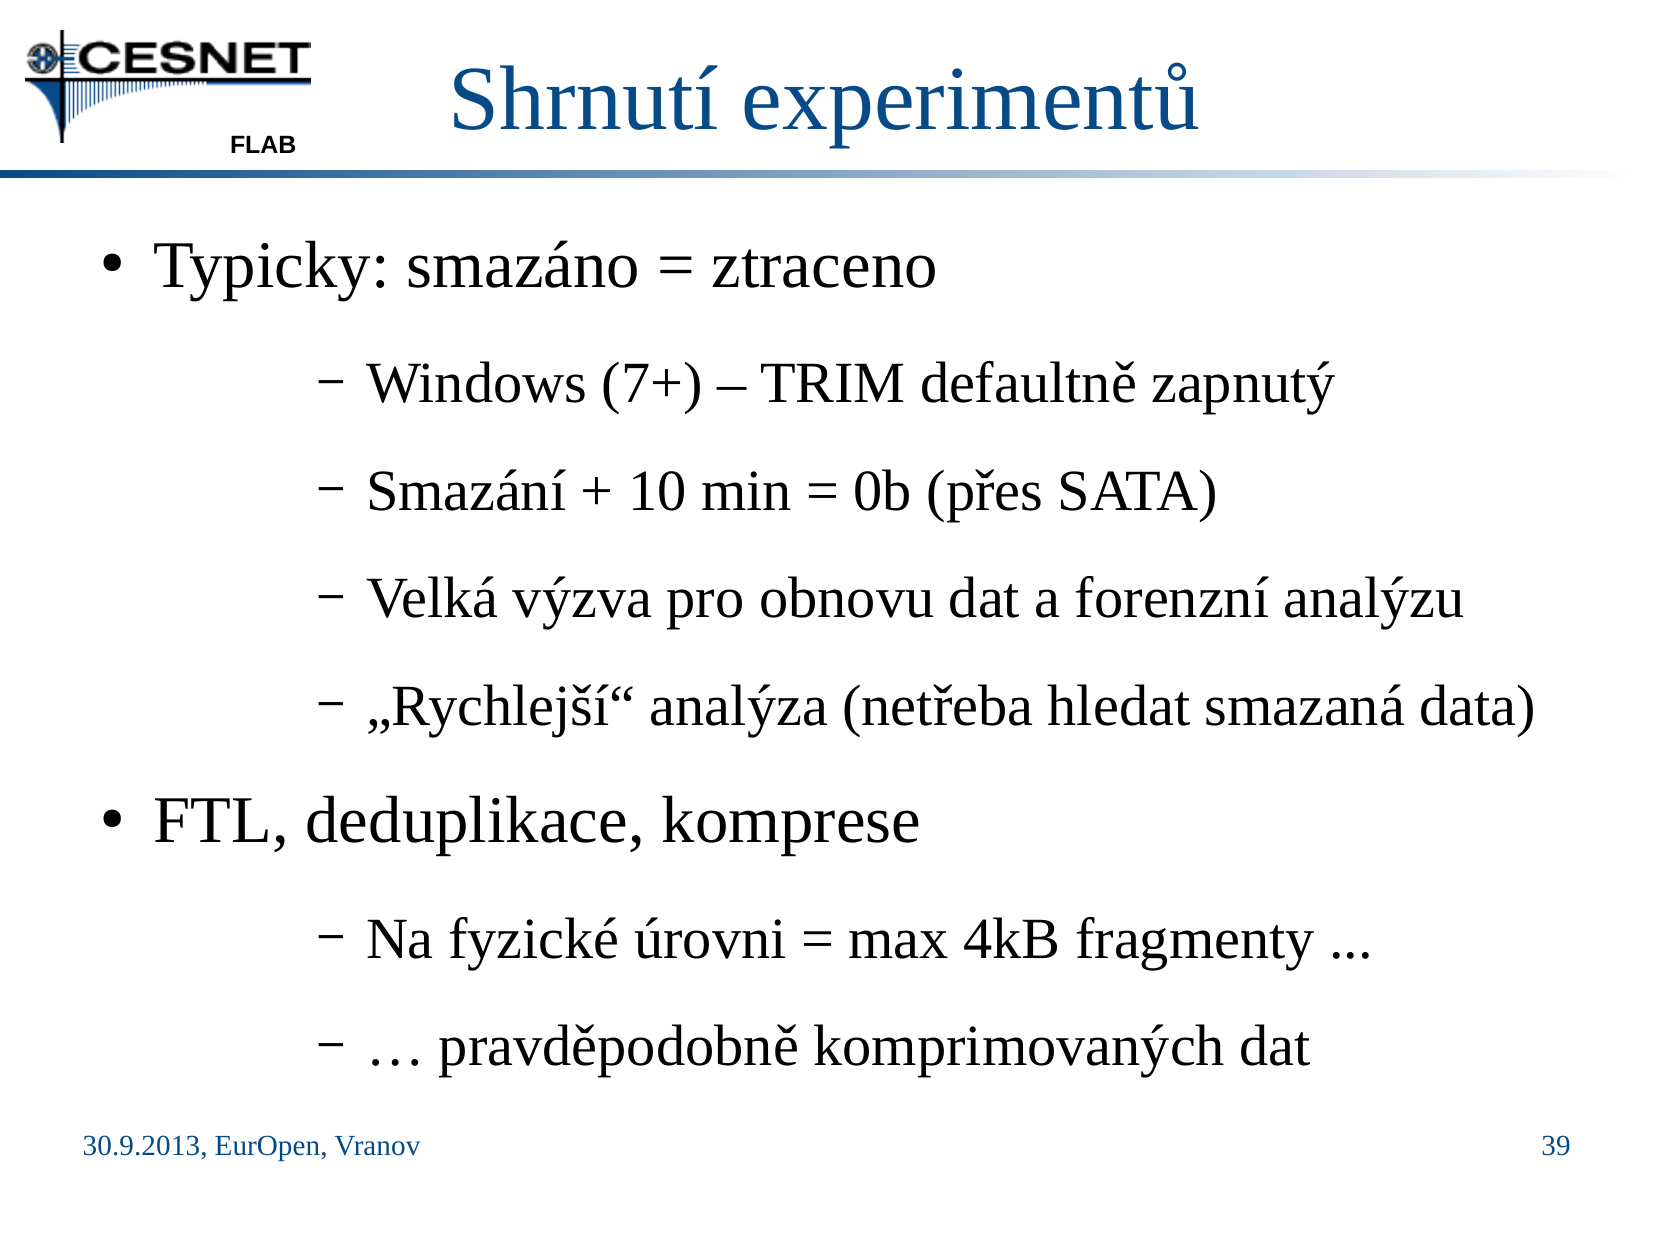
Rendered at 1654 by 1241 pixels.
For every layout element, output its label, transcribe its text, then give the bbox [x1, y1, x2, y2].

title Shrnutí experimentů [79, 47, 1571, 150]
list Typicky: smazáno = ztraceno Windows (7+) – TRIM defaultně zapnutý Smazání + 10 min = 0b (přes SATA) Velká výzva pro obnovu dat a forenzní analýzu „Rychlejší“ analýza (netřeba hledat smazaná data) FTL, deduplikace, komprese Na fyzické úrovni = max 4kB fragmenty ... … pravděpodobně komprimovaných dat [82, 205, 1571, 1057]
picture [25, 30, 311, 143]
